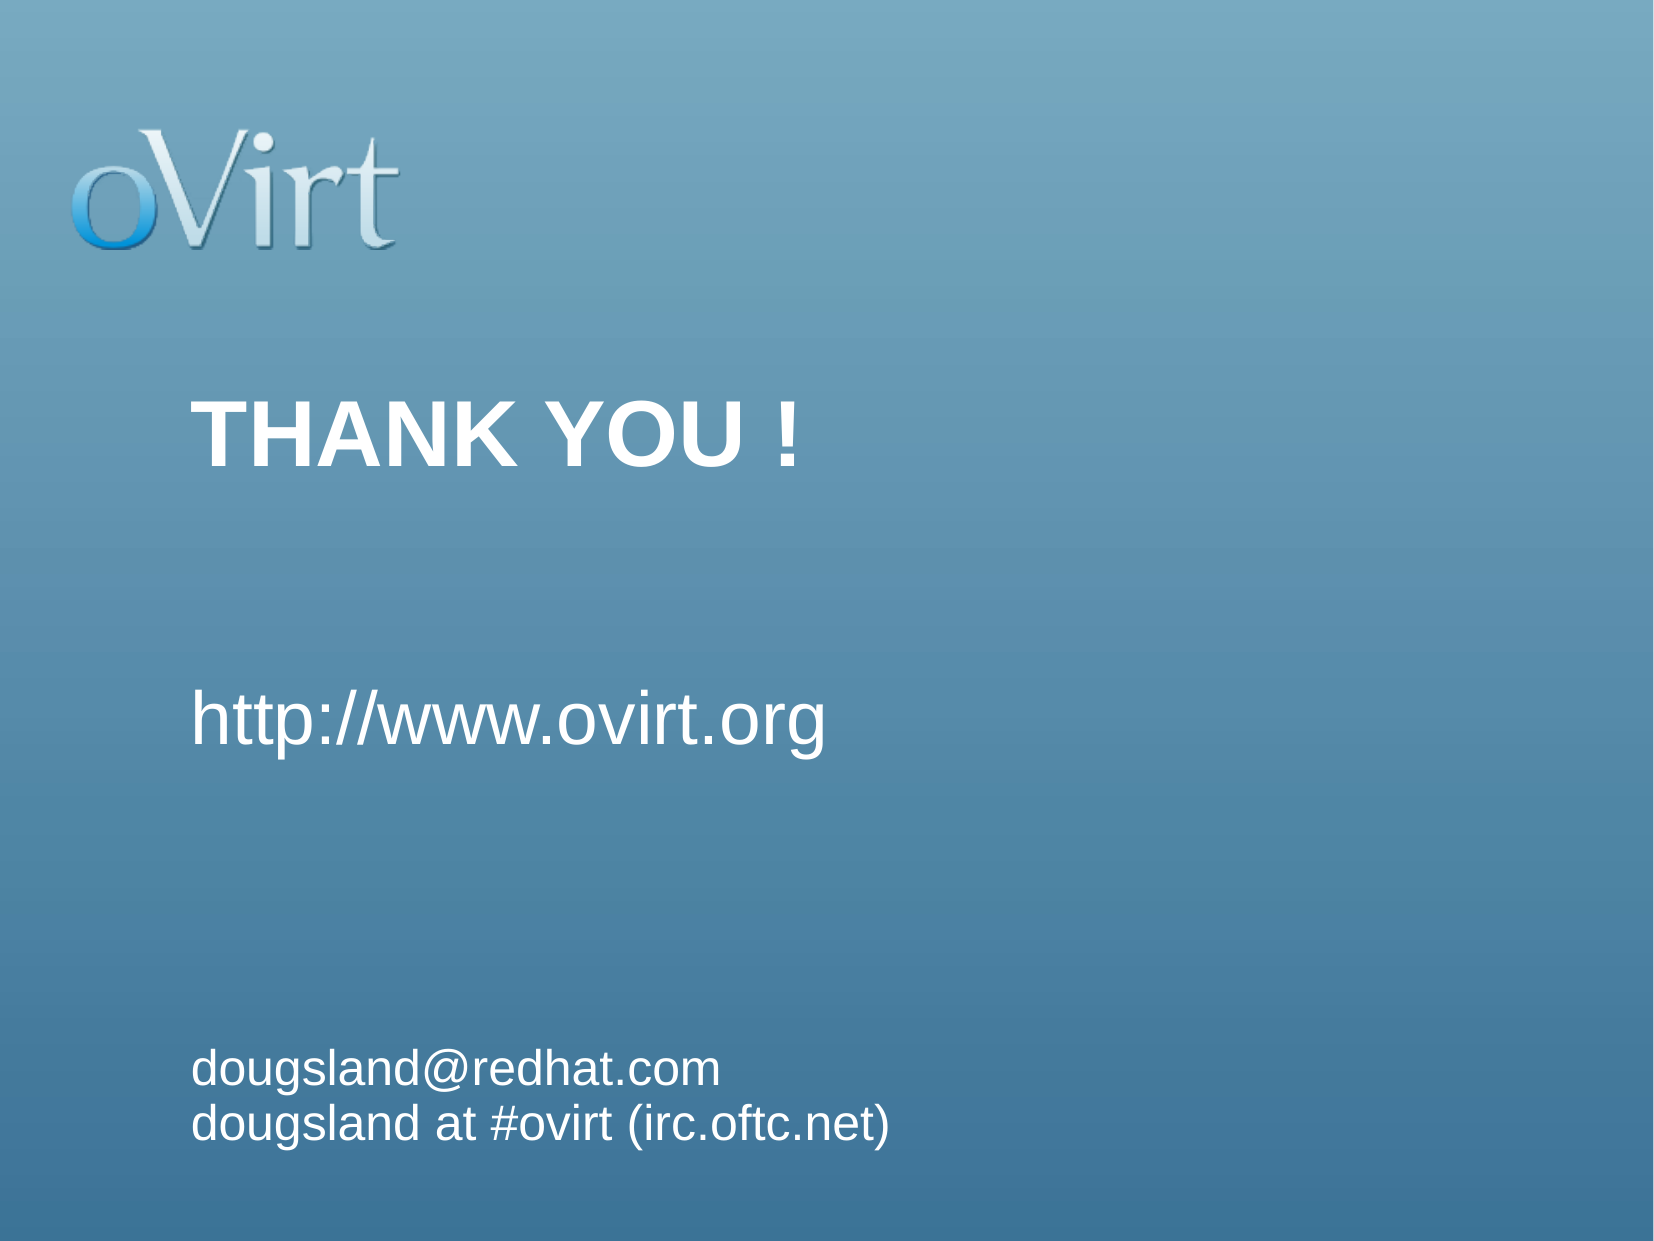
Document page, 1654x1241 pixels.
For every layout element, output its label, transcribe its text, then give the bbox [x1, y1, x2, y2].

text_box http://www.ovirt.org dougsland@redhat.com dougsland at #ovirt (irc.oftc.net) [176, 669, 1549, 1159]
text_box THANK YOU ! [175, 374, 1549, 510]
picture [0, 0, 1654, 1241]
